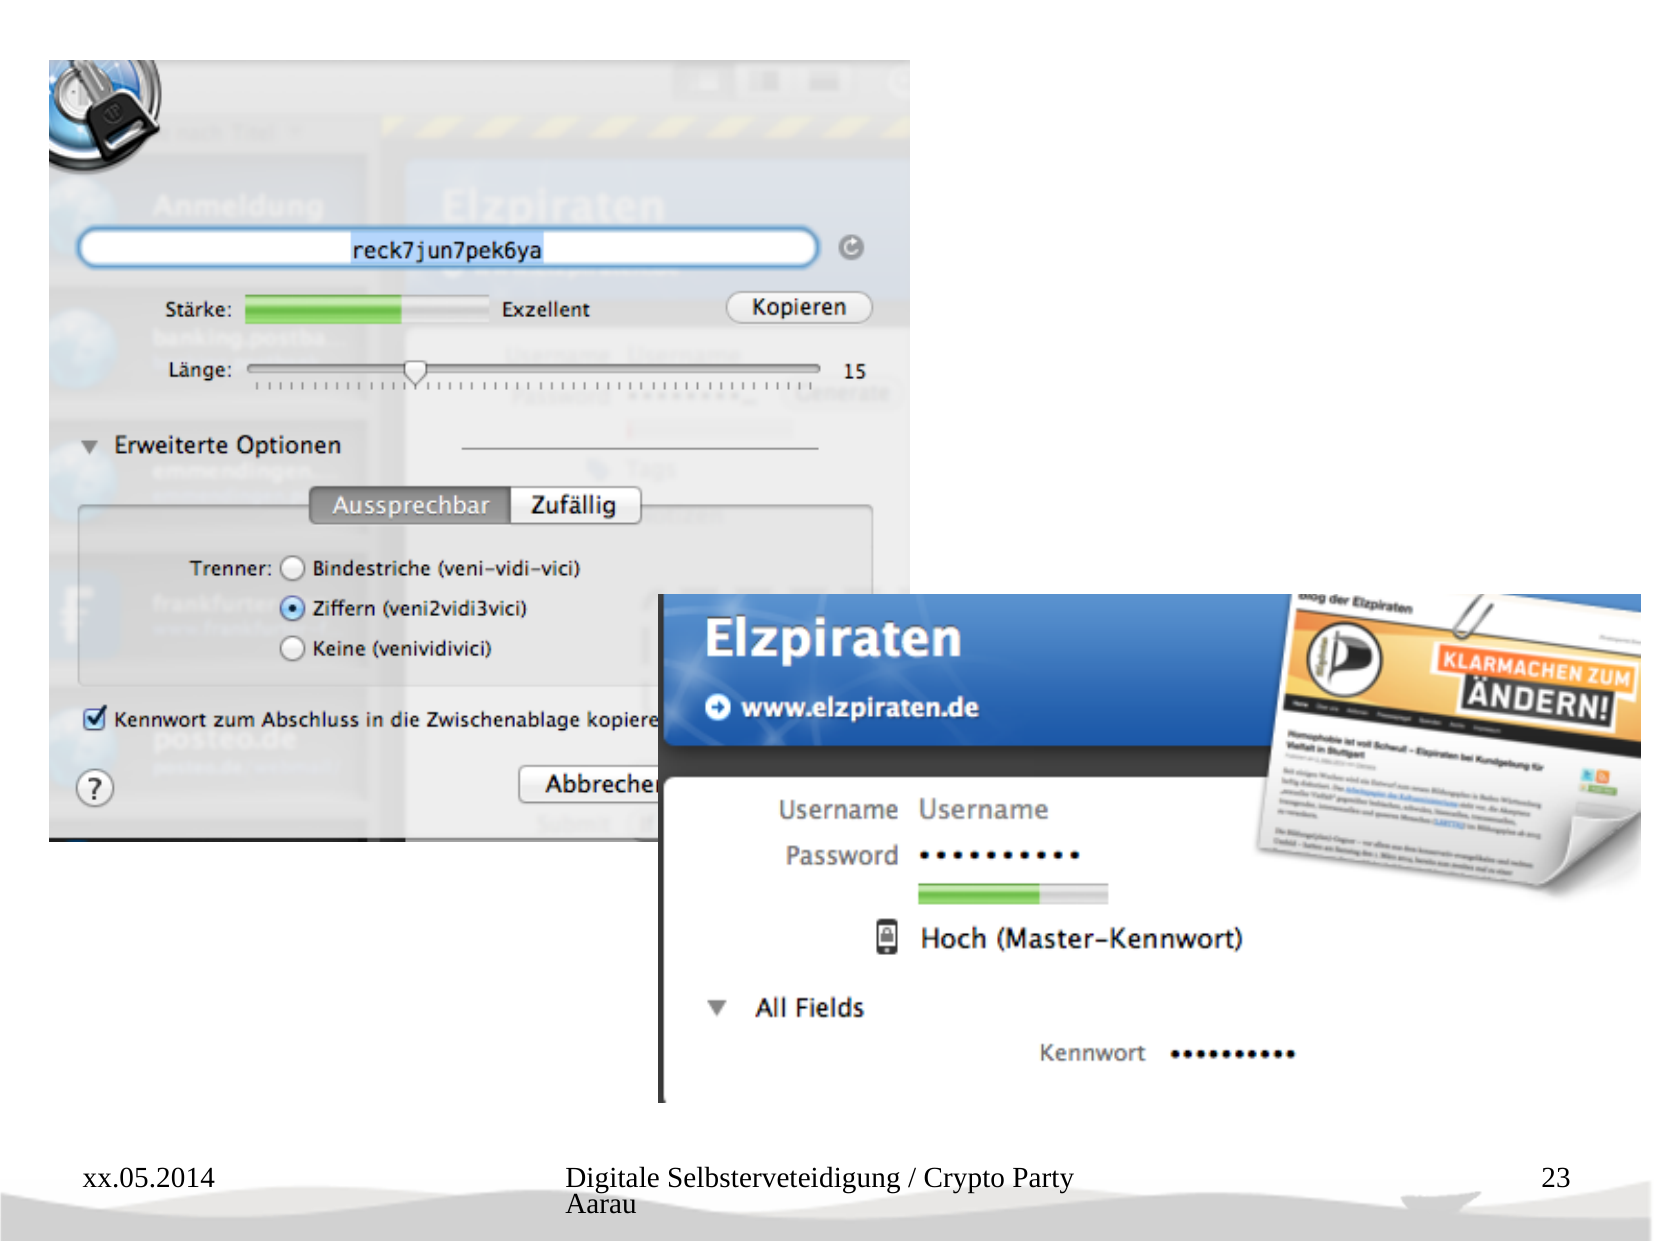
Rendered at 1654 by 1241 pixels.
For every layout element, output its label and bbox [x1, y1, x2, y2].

picture [571, 1179, 582, 1186]
picture [0, 1179, 1654, 1241]
picture [994, 1179, 1001, 1186]
picture [823, 1179, 829, 1186]
picture [860, 1179, 866, 1186]
picture [972, 1179, 978, 1186]
picture [123, 1179, 130, 1186]
picture [49, 60, 1641, 1103]
picture [174, 1179, 181, 1186]
picture [708, 1179, 715, 1186]
